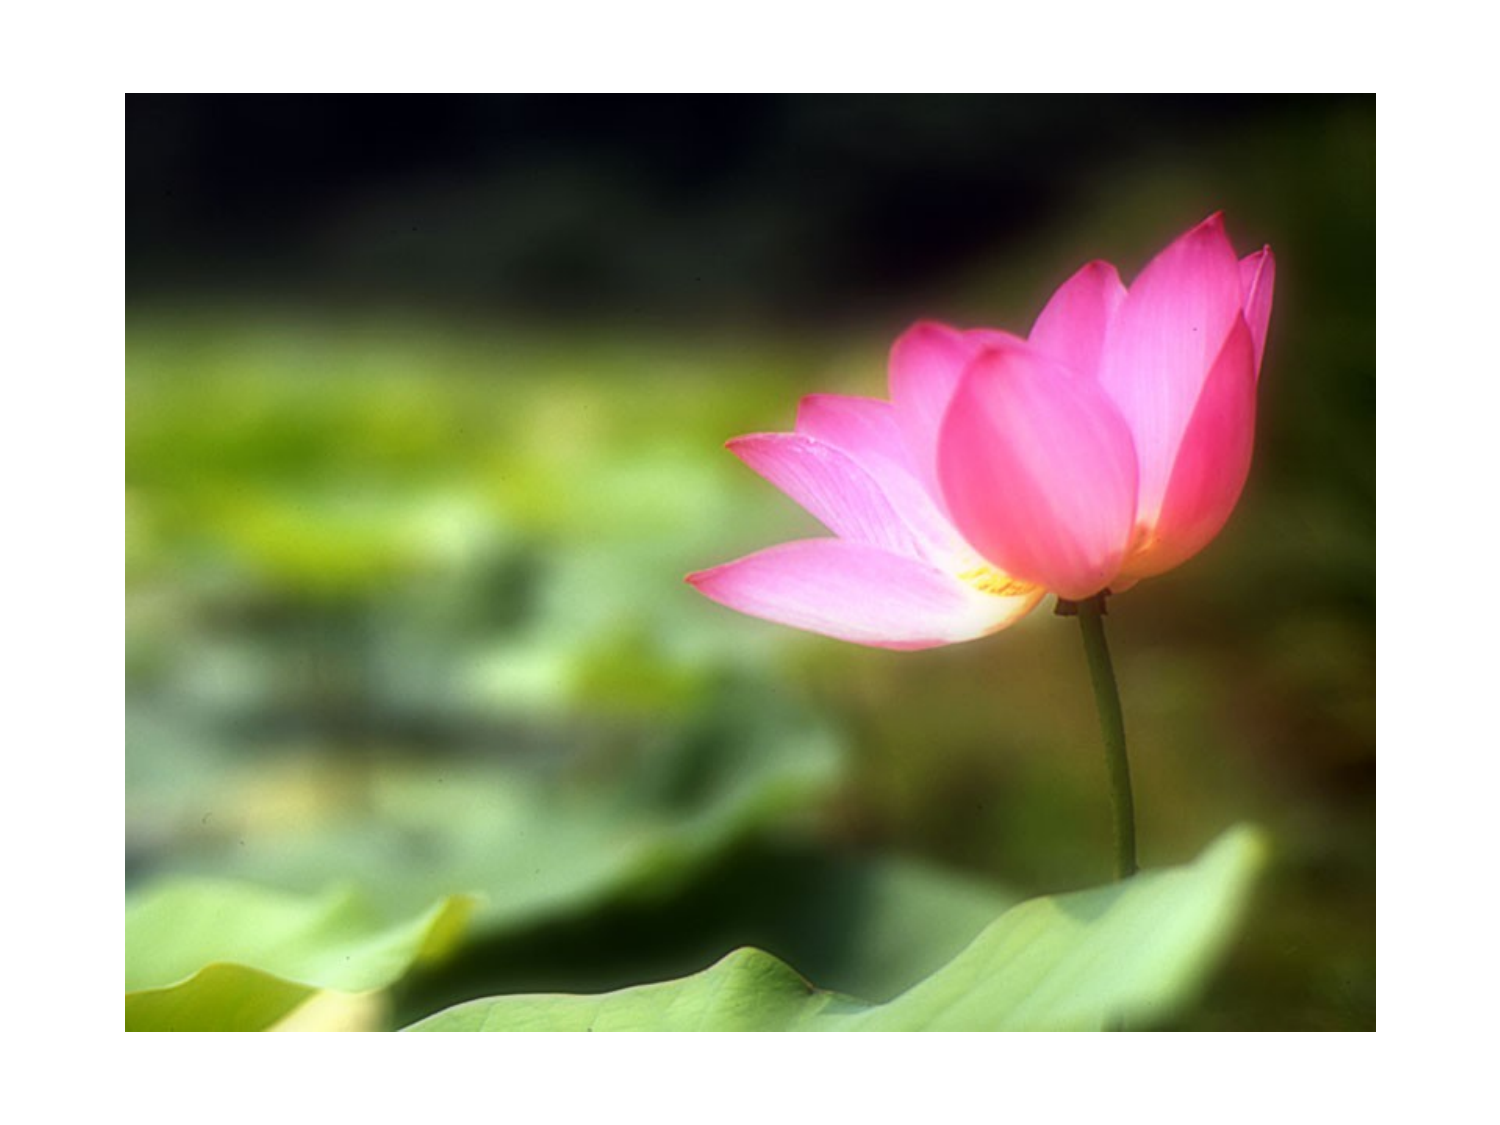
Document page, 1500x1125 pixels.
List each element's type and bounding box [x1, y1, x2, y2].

picture [125, 93, 1376, 1032]
